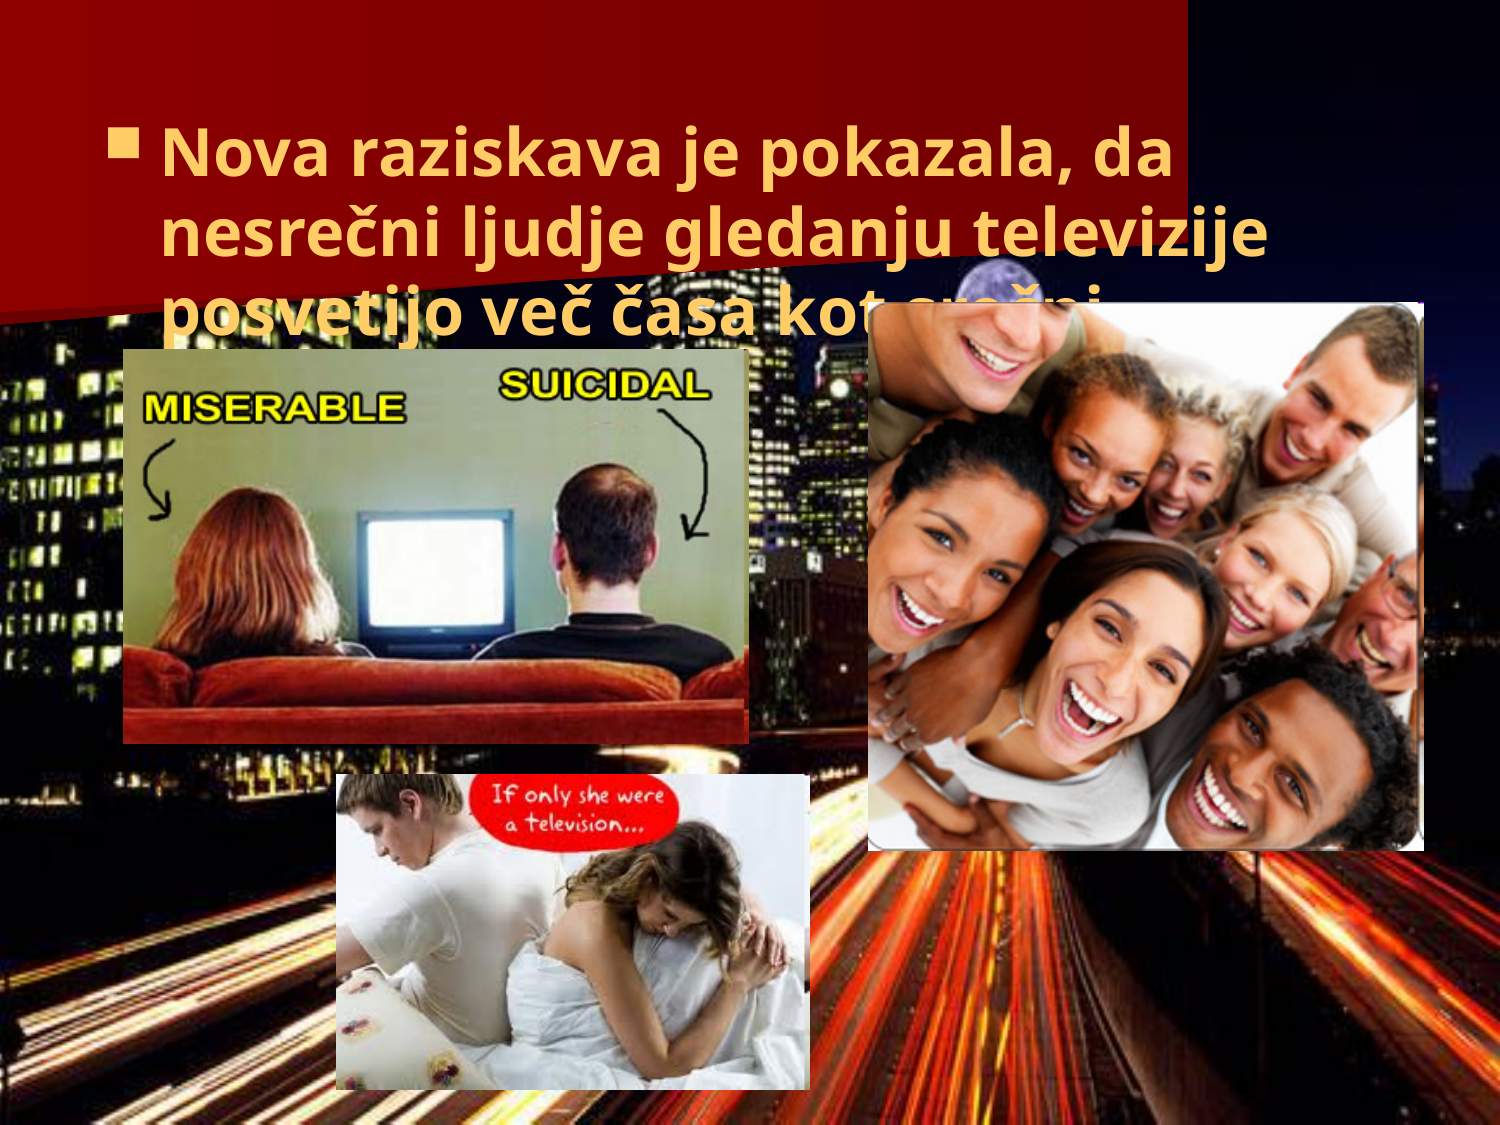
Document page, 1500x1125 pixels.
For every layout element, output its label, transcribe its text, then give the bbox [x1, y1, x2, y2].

list Nova raziskava je pokazala, da nesrečni ljudje gledanju televizije posvetijo več časa kot srečni [88, 101, 1439, 840]
picture [0, 0, 1500, 1125]
picture [123, 349, 749, 744]
